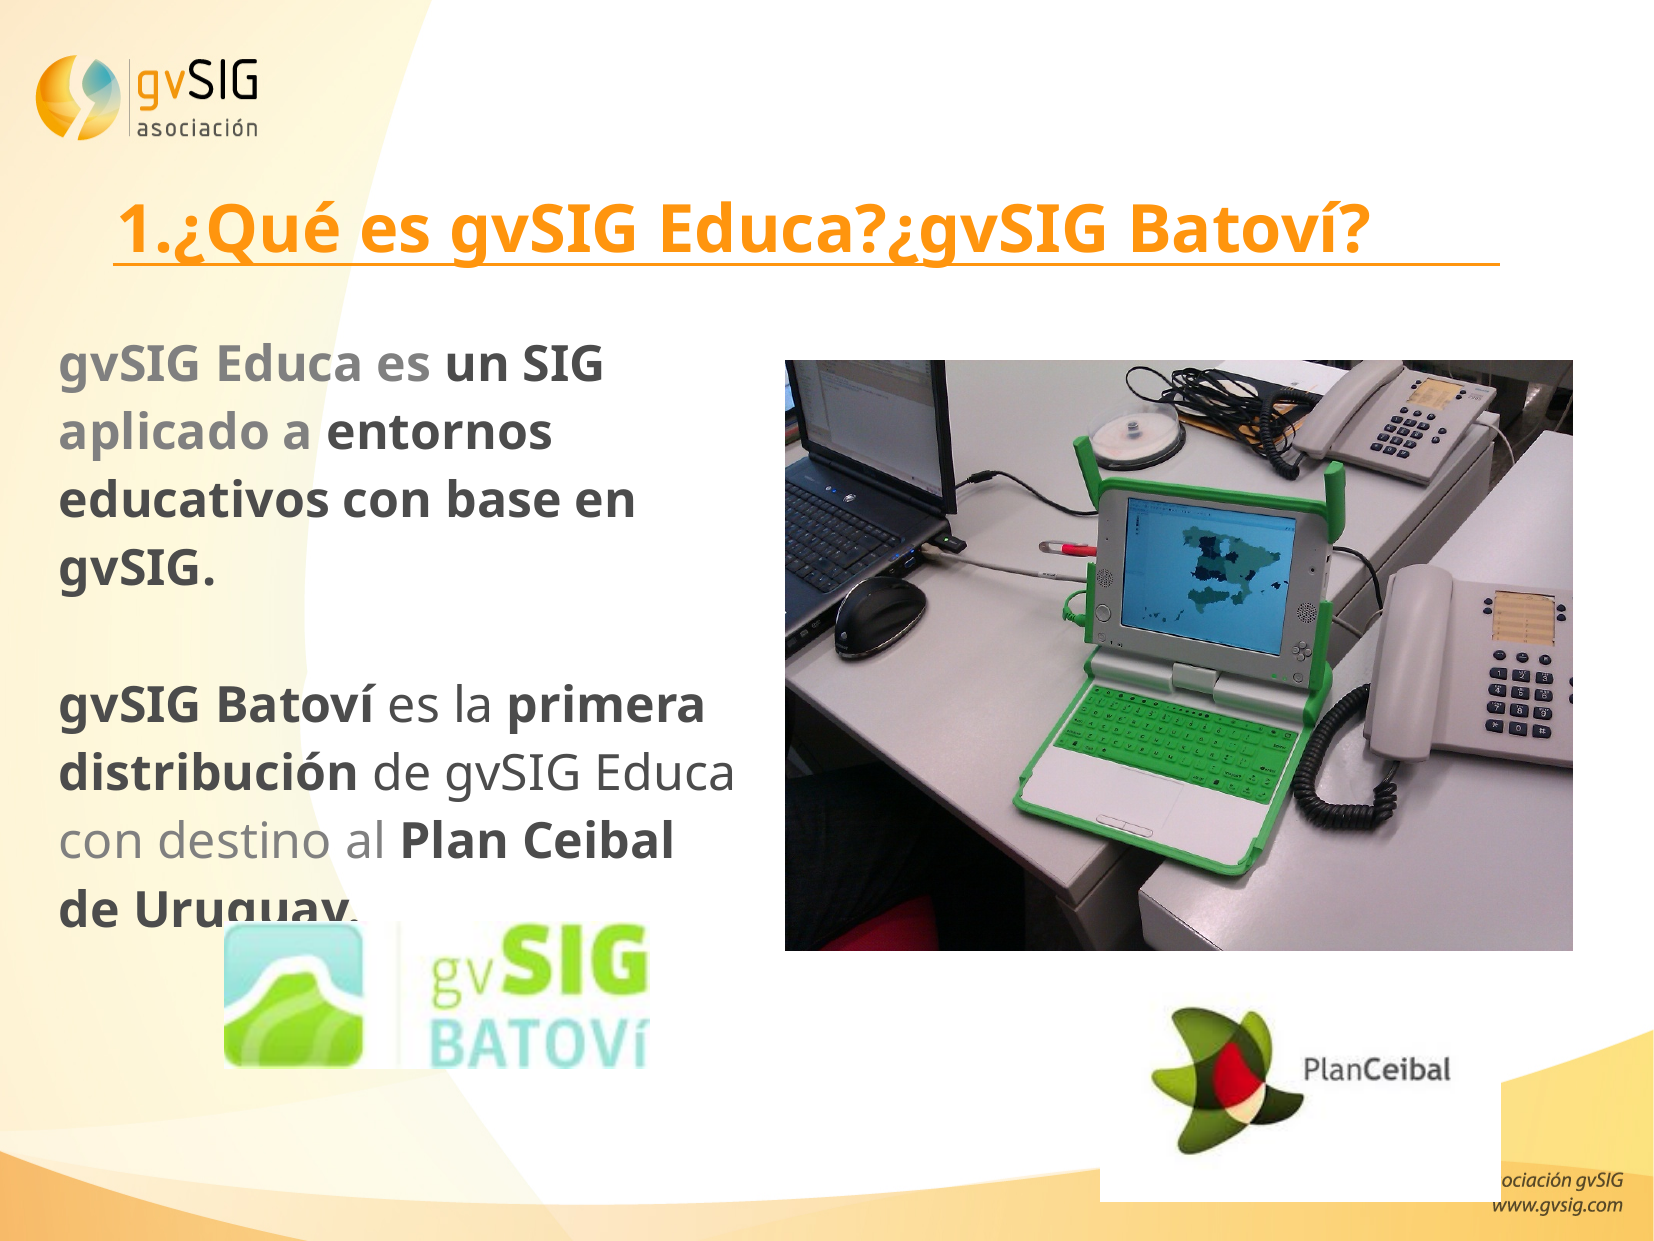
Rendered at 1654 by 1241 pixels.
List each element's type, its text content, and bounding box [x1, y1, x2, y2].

title gvSIG Educa es un SIG aplicado a entornos educativos con base en gvSIG. gvSIG Batoví es la primera distribución de gvSIG Educa con destino al Plan Ceibal de Uruguay. [59, 371, 745, 899]
picture [0, 0, 1654, 1241]
title 1.¿Qué es gvSIG Educa?¿gvSIG Batoví? [116, 177, 1605, 276]
